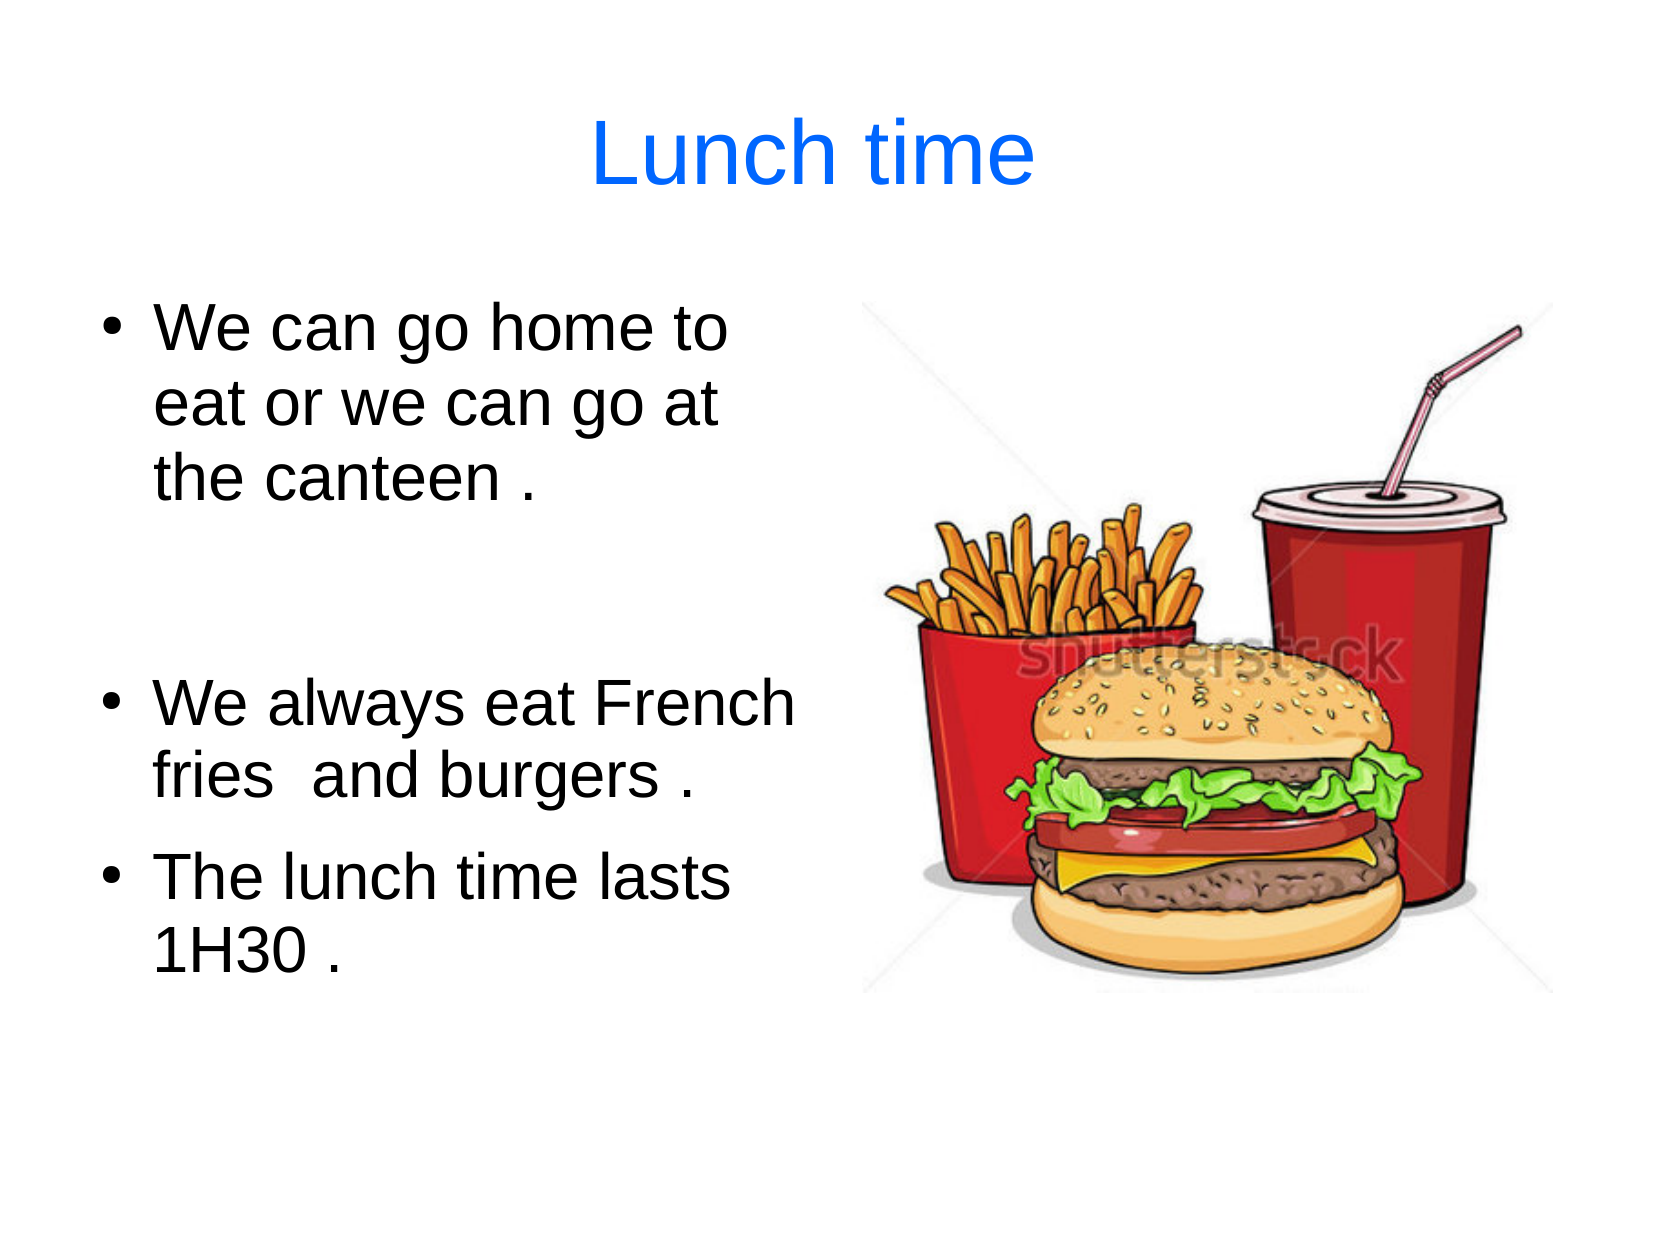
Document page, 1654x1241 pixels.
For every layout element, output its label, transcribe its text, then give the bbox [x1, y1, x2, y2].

picture [862, 301, 1553, 993]
list We can go home to eat or we can go at the canteen . [82, 290, 809, 634]
list We always eat French fries and burgers . The lunch time lasts 1H30 . [82, 665, 809, 1009]
title Lunch time [82, 49, 1571, 257]
